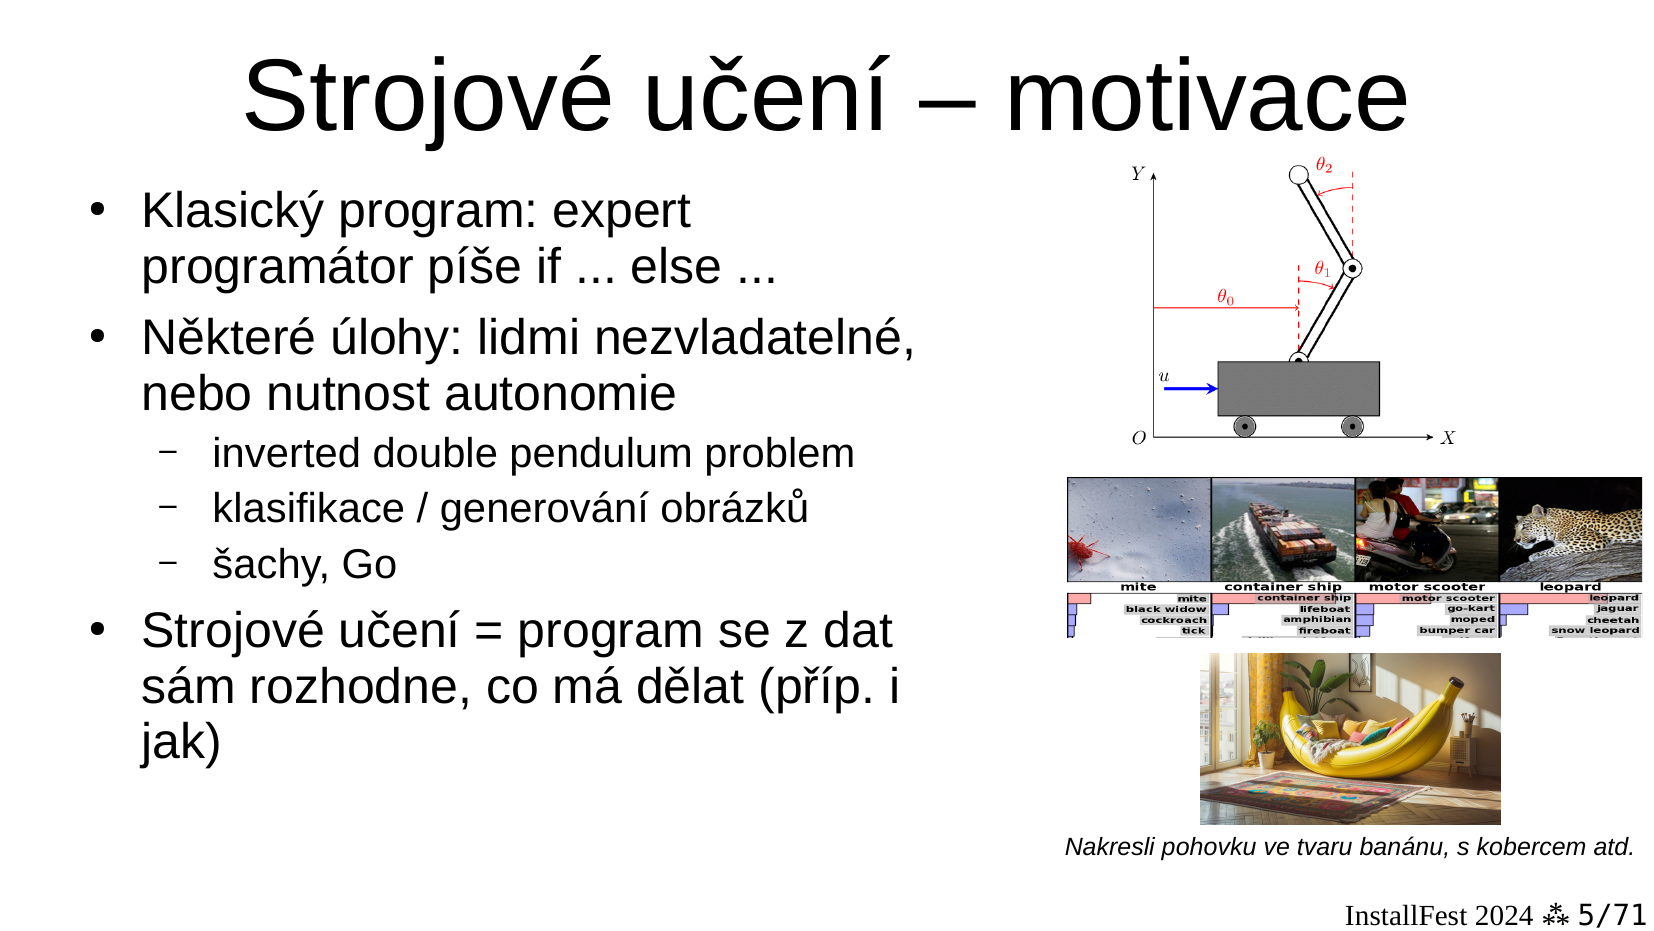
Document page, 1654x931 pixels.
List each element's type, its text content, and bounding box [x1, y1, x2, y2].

text_box Nakresli pohovku ve tvaru banánu, s kobercem atd. [1050, 825, 1650, 868]
title Strojové učení – motivace [82, 38, 1571, 153]
picture [1067, 477, 1643, 638]
picture [1125, 153, 1463, 451]
picture [1200, 653, 1501, 825]
list Klasický program: expert programátor píše if ... else ... Některé úlohy: lidmi nezvladatelné, nebo nutnost autonomie inverted double pendulum problem klasifikace / generování obrázků šachy, Go Strojové učení = program se z dat sám rozhodne, co má dělat (příp. i jak) [70, 182, 976, 901]
